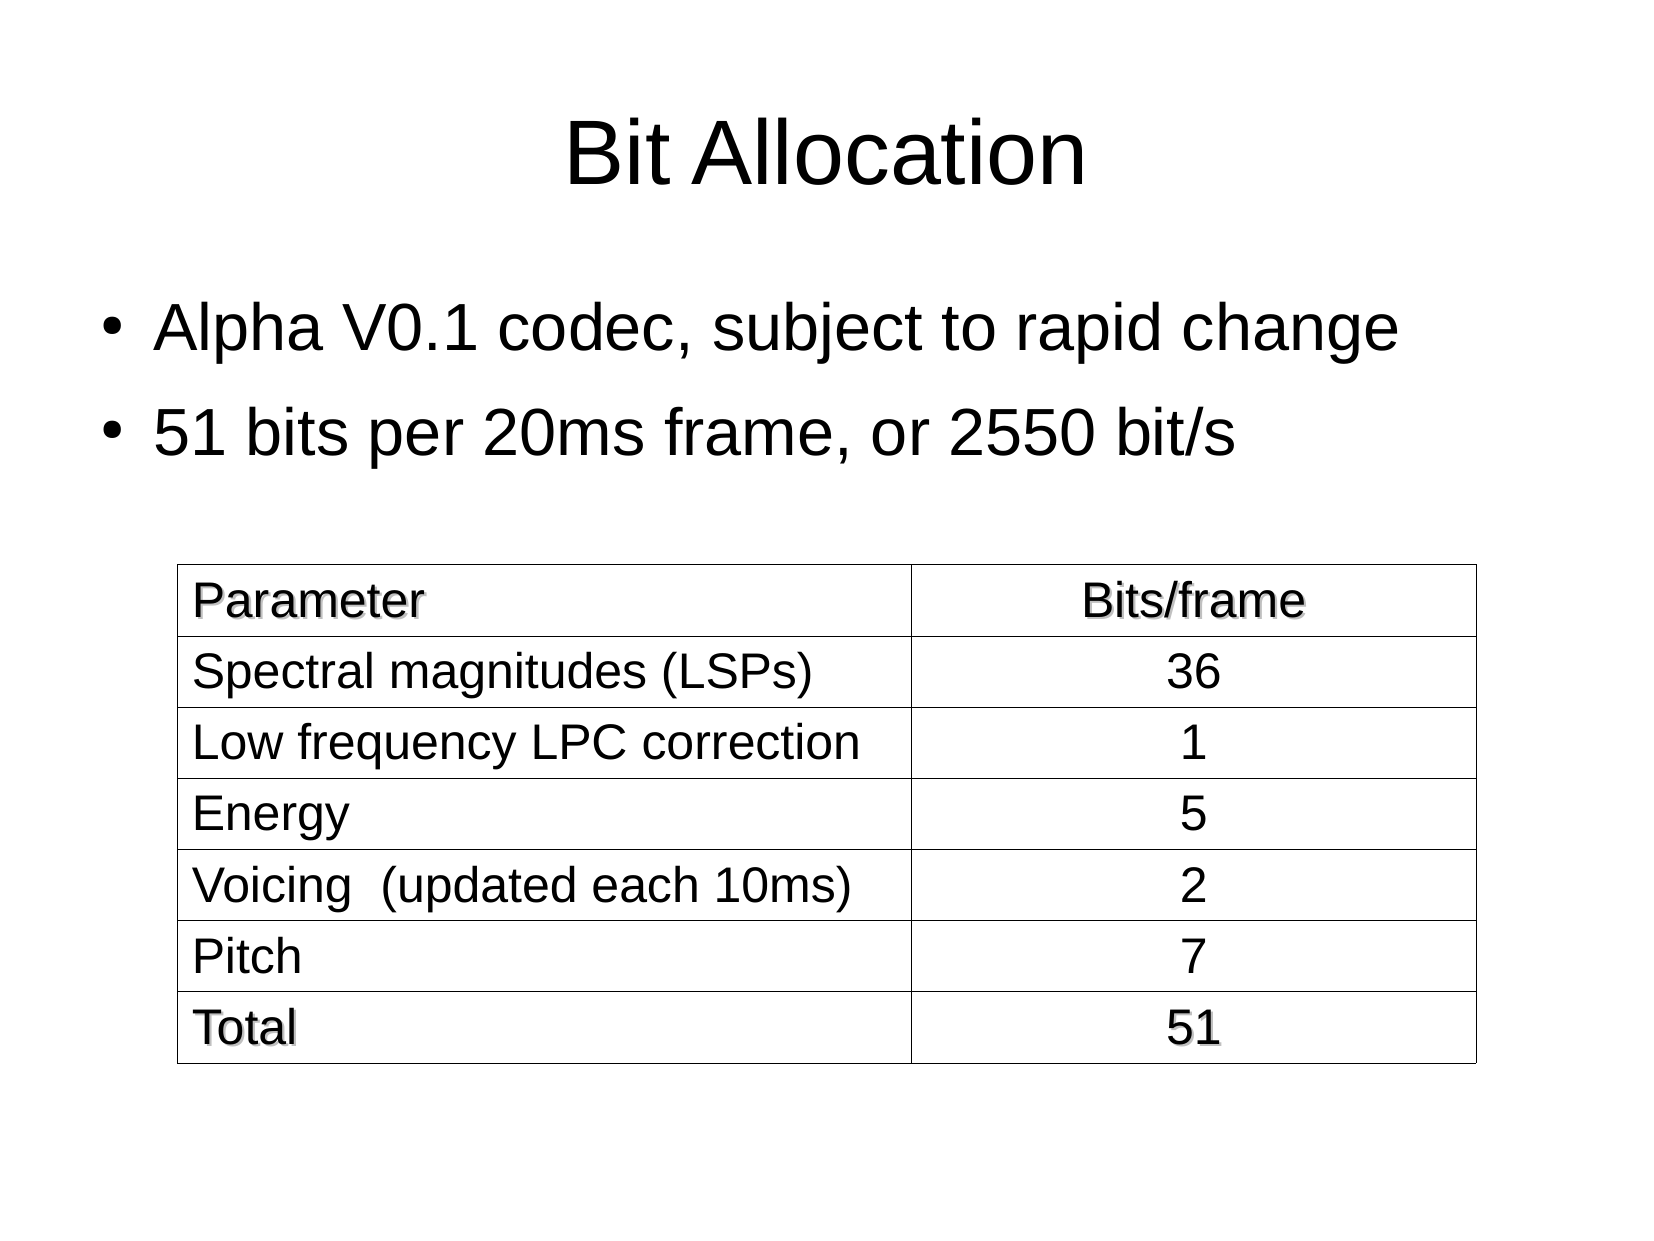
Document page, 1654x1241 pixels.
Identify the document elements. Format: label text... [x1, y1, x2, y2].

table_cell 51 [912, 992, 1476, 1063]
table_cell 2 [912, 850, 1476, 920]
table_cell Energy [178, 779, 911, 849]
table_cell Low frequency LPC correction [178, 708, 911, 778]
table_cell Spectral magnitudes (LSPs) [178, 637, 911, 707]
table_cell 1 [912, 708, 1476, 778]
list Alpha V0.1 codec, subject to rapid change 51 bits per 20ms frame, or 2550 bit/s [82, 290, 1571, 1109]
table_header Parameter [178, 565, 911, 636]
table_header Bits/frame [912, 565, 1476, 636]
table_cell Pitch [178, 921, 911, 991]
table_cell 36 [912, 637, 1476, 707]
table_cell 5 [912, 779, 1476, 849]
table_cell Voicing (updated each 10ms) [178, 850, 911, 920]
table_cell 7 [912, 921, 1476, 991]
title Bit Allocation [82, 56, 1571, 250]
table_cell Total [178, 992, 911, 1063]
